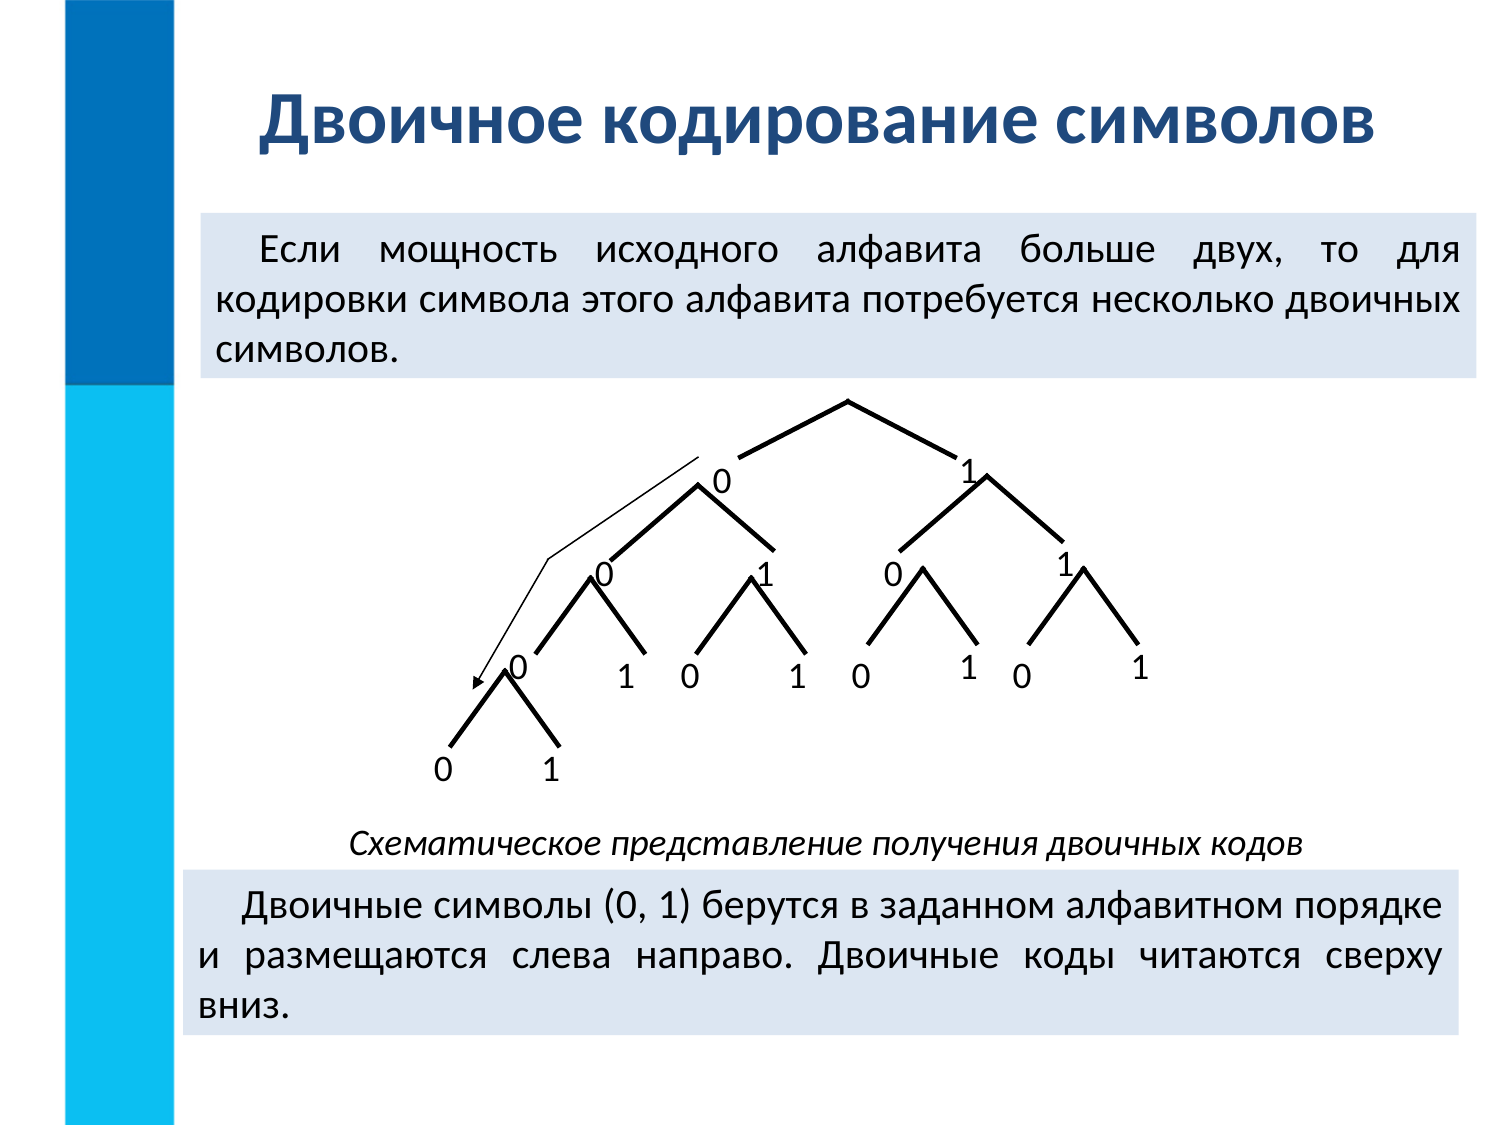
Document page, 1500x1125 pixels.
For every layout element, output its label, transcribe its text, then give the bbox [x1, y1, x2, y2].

text_box 0 [868, 540, 923, 602]
text_box 0 [997, 643, 1052, 704]
text_box Двоичное кодирование символов [171, 54, 1500, 173]
picture [0, 0, 1500, 1125]
text_box 1 [772, 643, 827, 704]
text_box 1 [1040, 531, 1095, 593]
text_box 1 [1115, 634, 1170, 695]
text_box 1 [944, 438, 998, 499]
text_box 1 [740, 540, 795, 602]
text_box 0 [494, 634, 548, 695]
text_box 0 [836, 643, 891, 704]
text_box 0 [580, 540, 634, 602]
text_box 1 [944, 634, 998, 695]
text_box Если мощность исходного алфавита больше двух, то для кодировки символа этого алфавита потребуется несколько двоичных символов. [200, 212, 1477, 379]
text_box 0 [419, 736, 473, 797]
text_box 1 [601, 643, 655, 704]
text_box 0 [665, 643, 720, 704]
text_box Схематическое представление получения двоичных кодов [206, 810, 1447, 869]
text_box Двоичные символы (0, 1) берутся в заданном алфавитном порядке и размещаются слева направо. Двоичные коды читаются сверху вниз. [183, 869, 1459, 1036]
text_box 0 [697, 447, 752, 509]
text_box 1 [526, 736, 580, 797]
